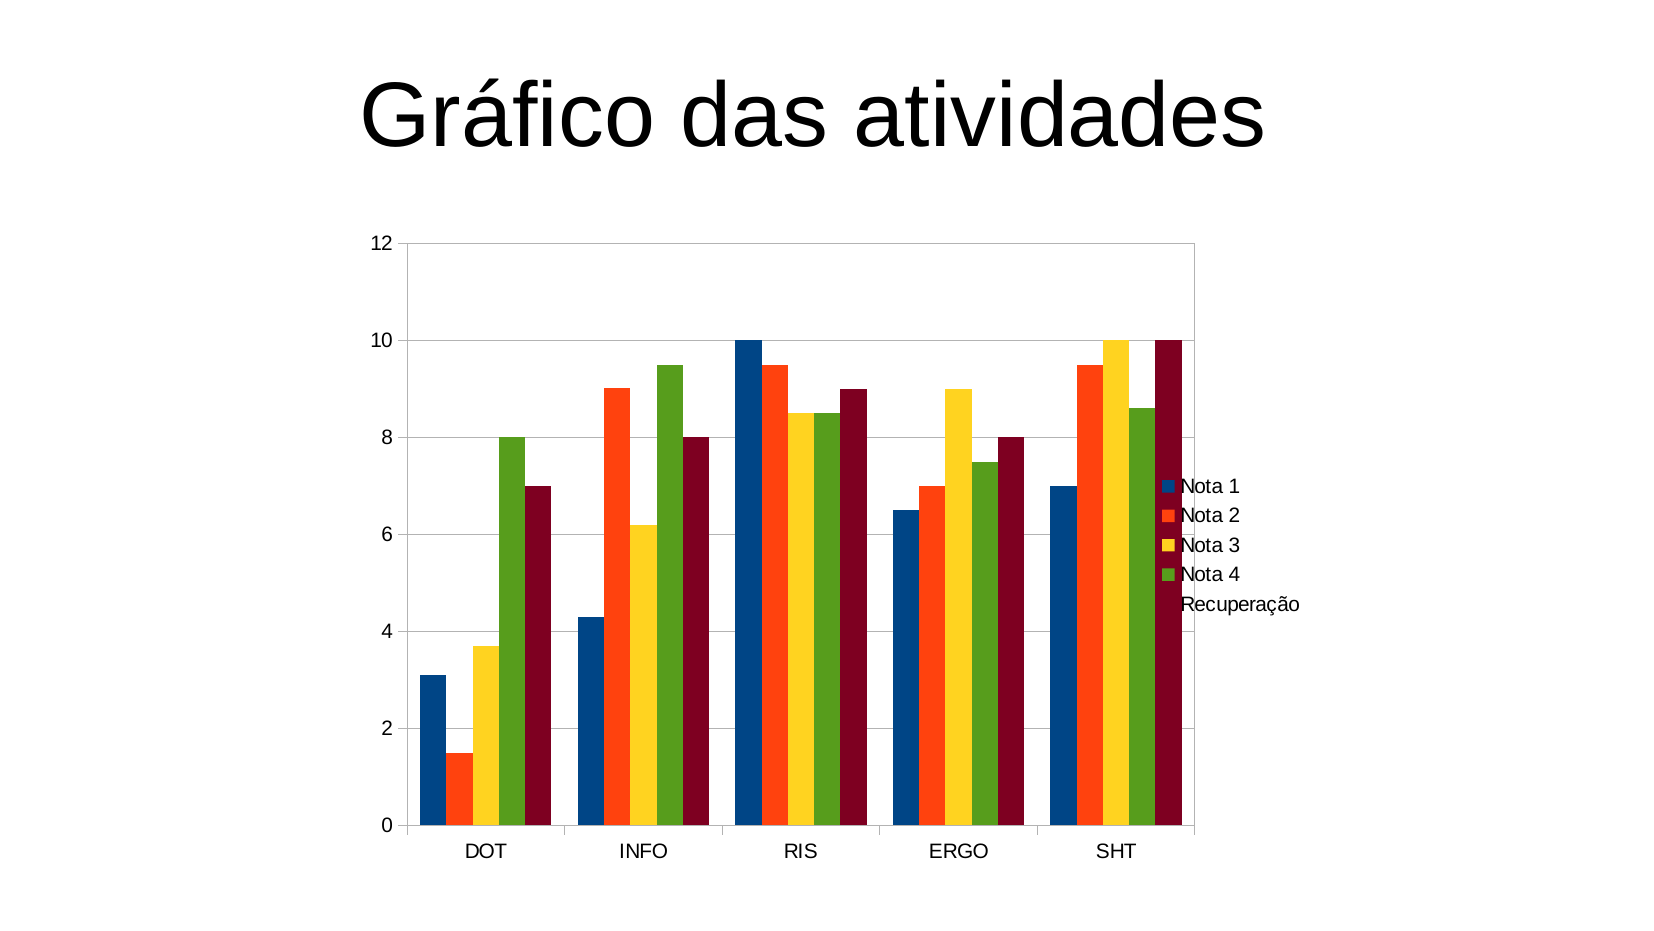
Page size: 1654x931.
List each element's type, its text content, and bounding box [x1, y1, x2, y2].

chart [320, 226, 1319, 865]
title Gráfico das atividades [82, 37, 1571, 193]
